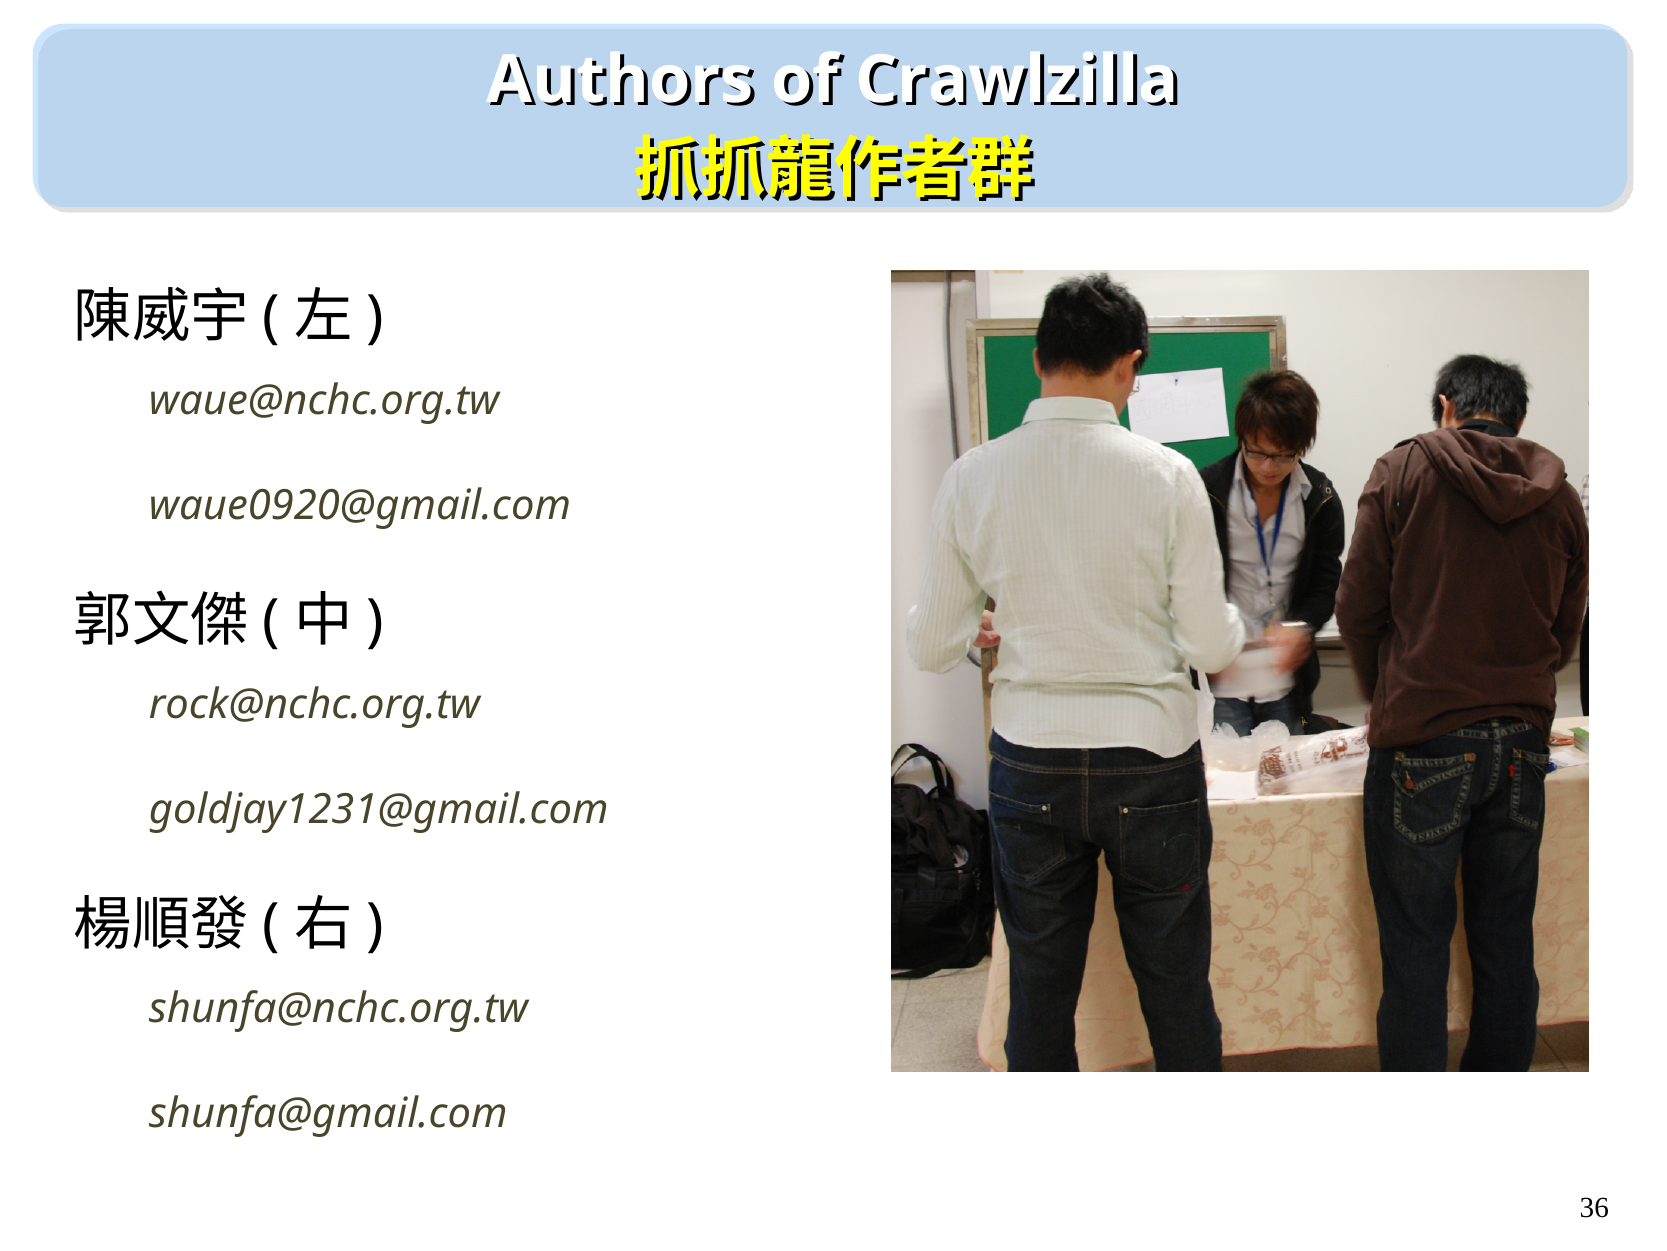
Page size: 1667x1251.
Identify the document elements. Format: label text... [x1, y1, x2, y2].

title Authors of Crawlzilla 抓抓龍作者群 [83, 35, 1584, 195]
text_box [32, 23, 1628, 207]
picture [891, 270, 1589, 1072]
text_box 陳威宇(左) waue@nchc.org.tw waue0920@gmail.com 郭文傑(中) rock@nchc.org.tw goldjay1231@gmail.com 楊順發(右) shunfa@nchc.org.tw shunfa@gmail.com [58, 270, 860, 1072]
